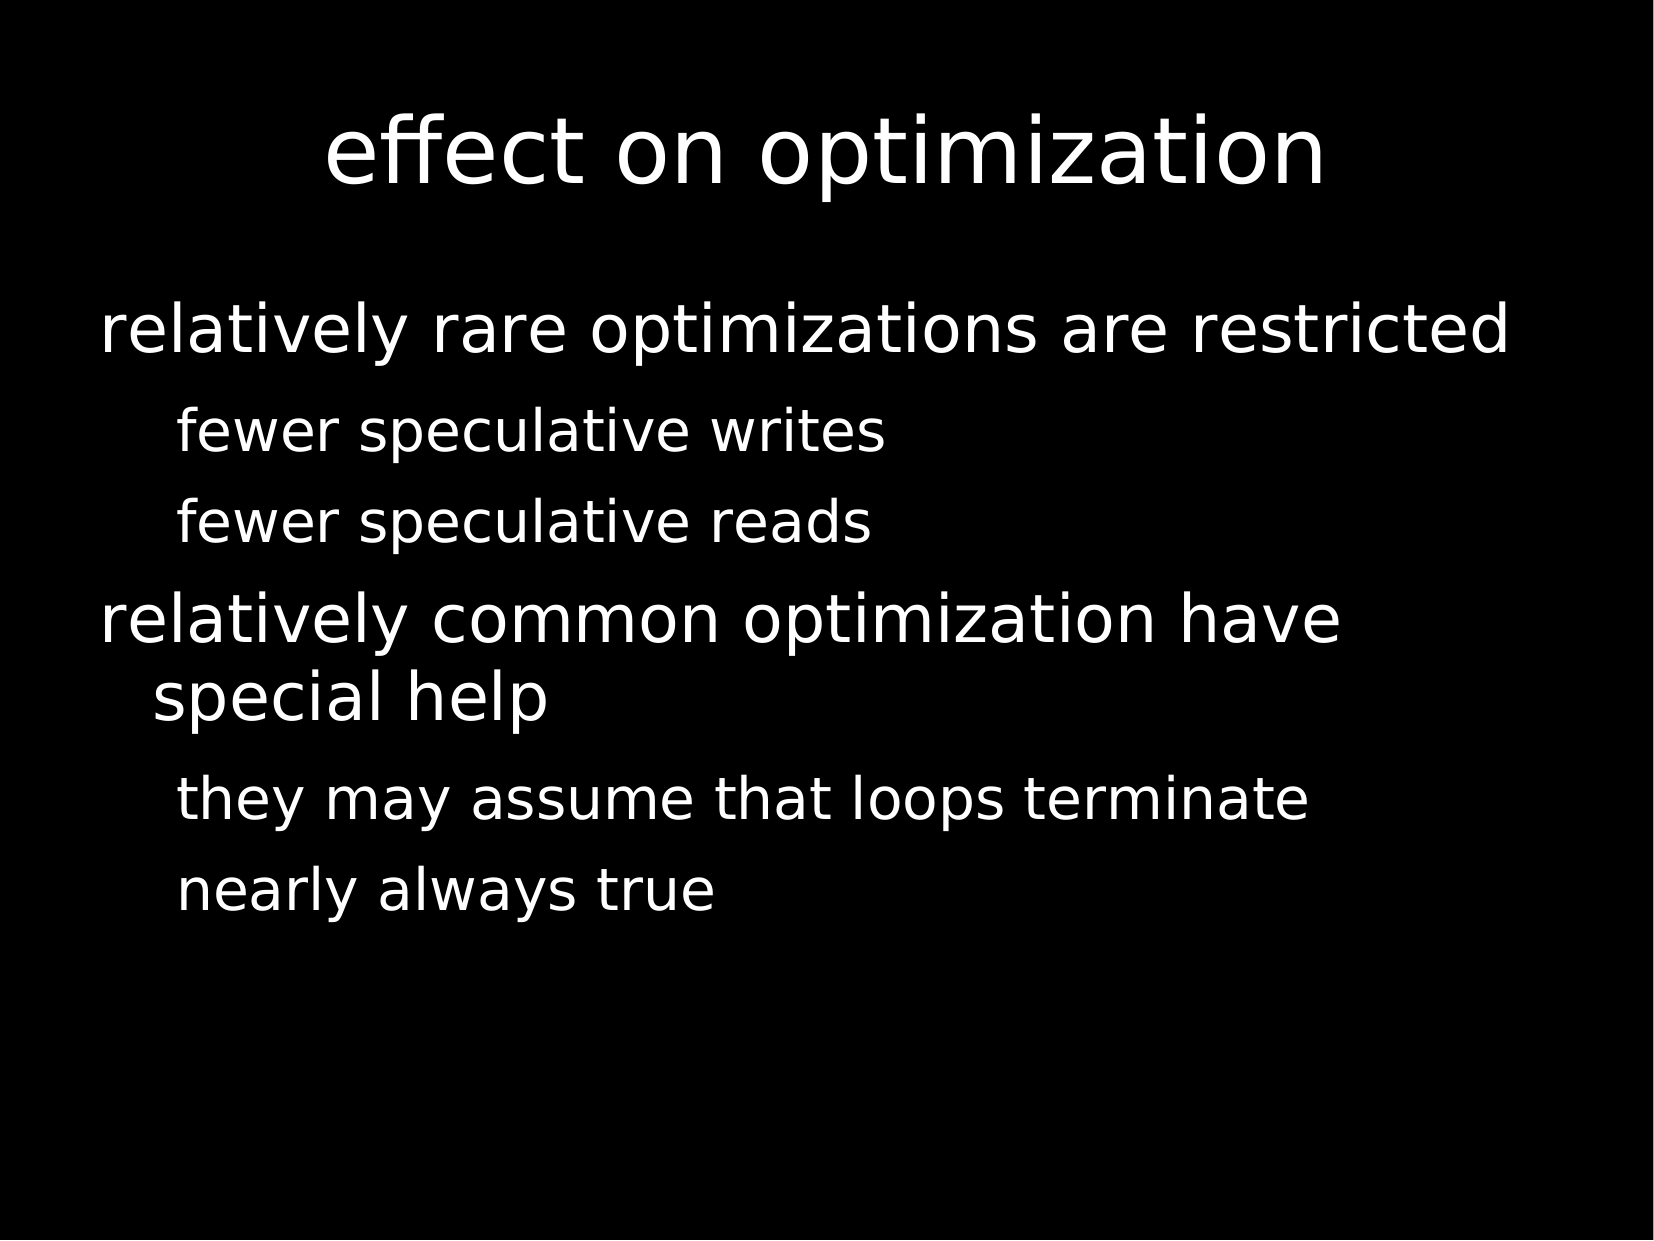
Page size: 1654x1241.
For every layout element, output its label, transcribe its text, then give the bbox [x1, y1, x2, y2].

list relatively rare optimizations are restricted fewer speculative writes fewer speculative reads relatively common optimization have special help they may assume that loops terminate nearly always true [82, 290, 1571, 925]
title effect on optimization [82, 99, 1571, 207]
